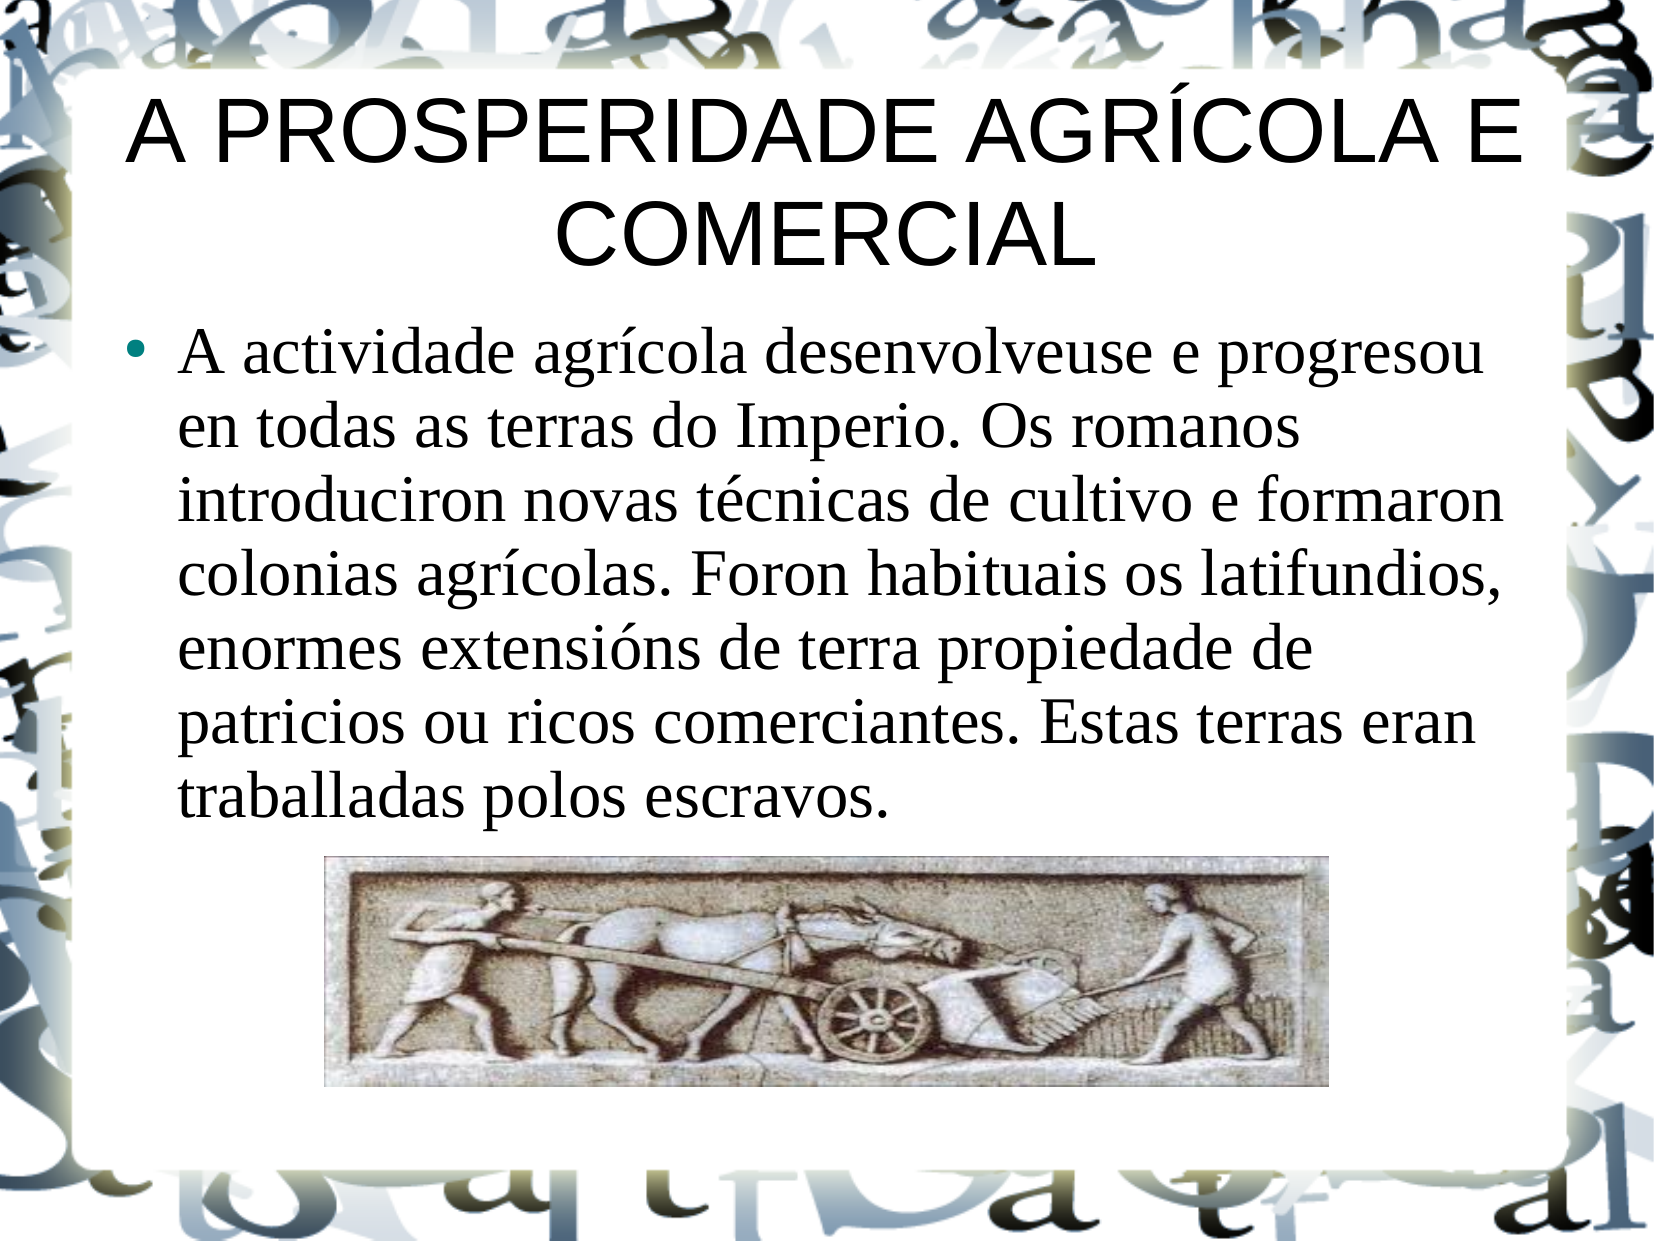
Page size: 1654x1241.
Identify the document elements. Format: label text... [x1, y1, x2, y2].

list A actividade agrícola desenvolveuse e progresou en todas as terras do Imperio. Os romanos introduciron novas técnicas de cultivo e formaron colonias agrícolas. Foron habituais os latifundios, enormes extensións de terra propiedade de patricios ou ricos comerciantes. Estas terras eran traballadas polos escravos. [106, 313, 1530, 1133]
picture [0, 0, 1654, 1241]
title A PROSPERIDADE AGRÍCOLA E COMERCIAL [82, 78, 1571, 287]
